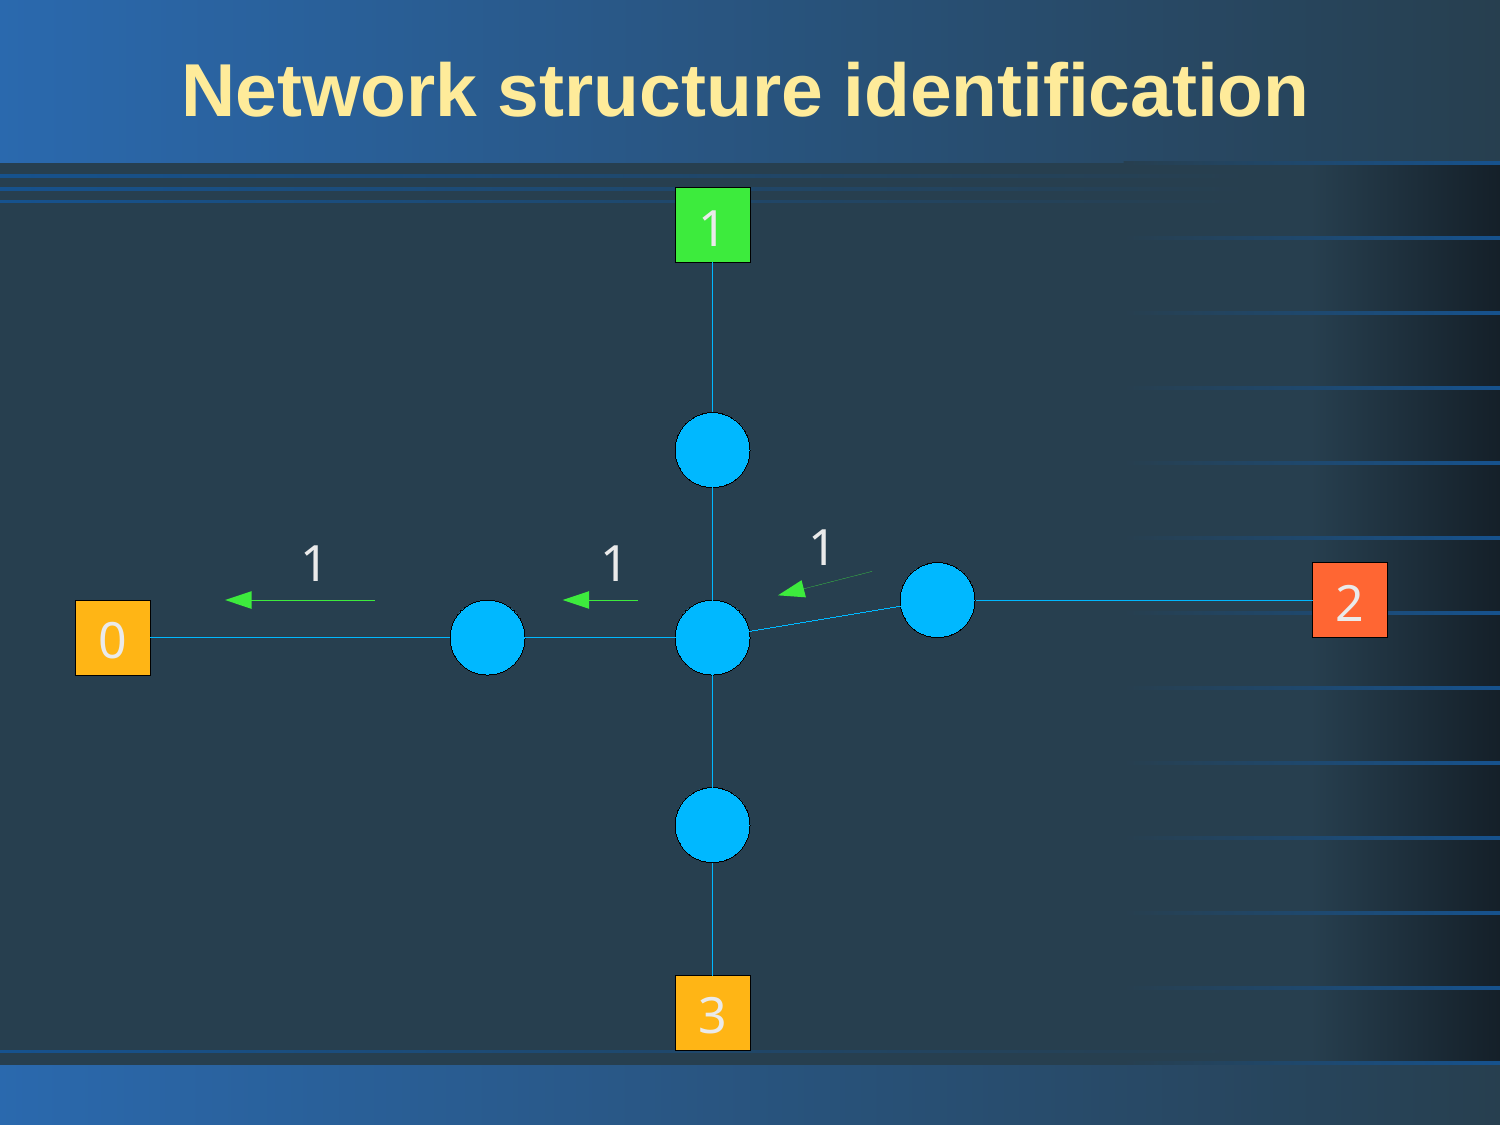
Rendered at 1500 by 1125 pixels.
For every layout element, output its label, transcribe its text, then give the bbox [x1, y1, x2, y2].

text_box [675, 600, 751, 676]
text_box [450, 600, 526, 676]
text_box 2 [1312, 562, 1388, 638]
text_box [675, 412, 751, 488]
text_box 1 [808, 508, 847, 580]
text_box 3 [675, 975, 751, 1051]
text_box [675, 787, 751, 863]
title Network structure identification [83, 24, 1409, 151]
text_box 1 [300, 525, 333, 596]
text_box 0 [75, 600, 151, 676]
text_box 1 [675, 187, 751, 263]
text_box 1 [600, 525, 633, 596]
text_box [900, 562, 976, 638]
